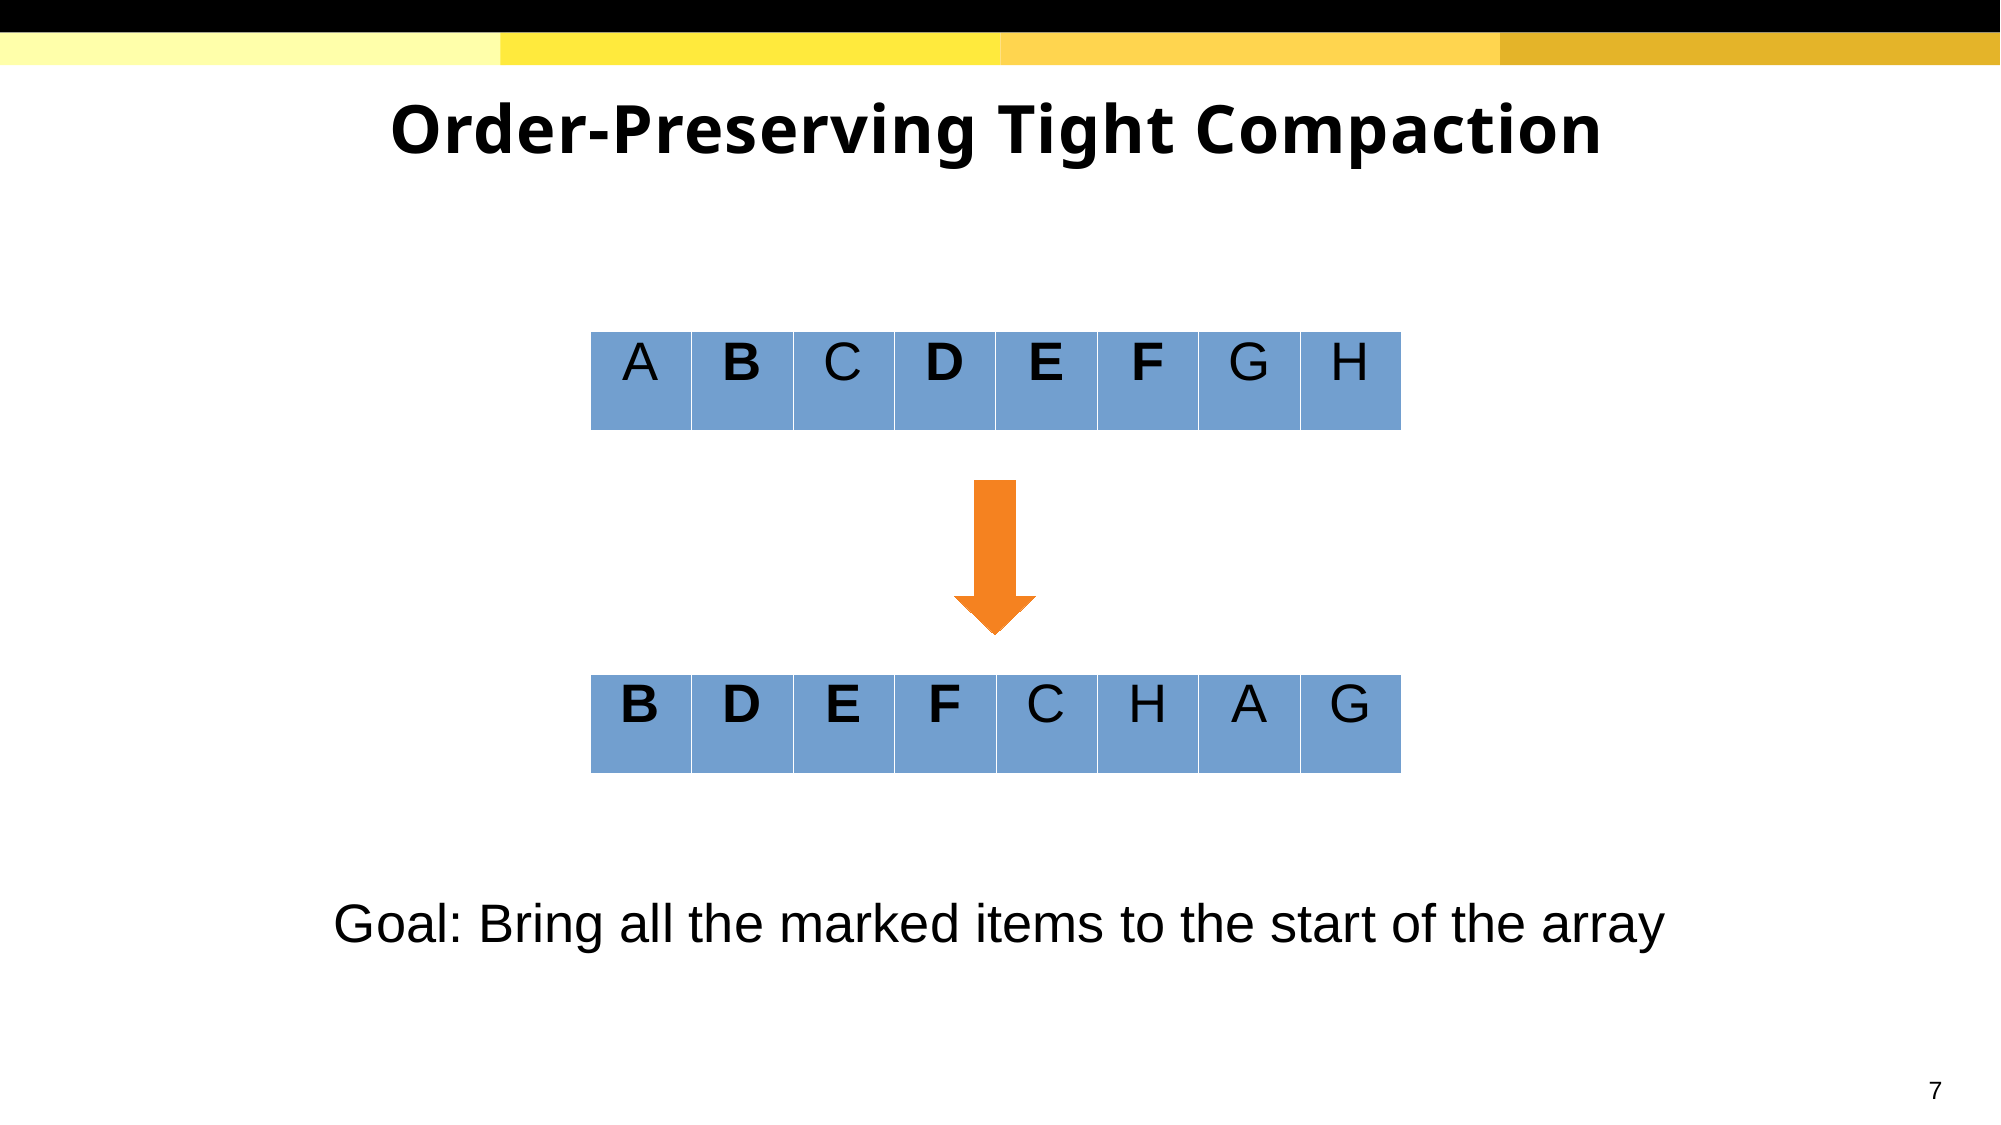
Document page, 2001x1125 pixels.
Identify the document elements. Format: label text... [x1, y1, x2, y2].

table_header E [996, 332, 1097, 430]
table_header C [997, 675, 1097, 773]
table_header G [1199, 332, 1300, 430]
table_header D [895, 332, 995, 430]
table_header F [895, 675, 996, 773]
title Order-Preserving Tight Compaction [48, 59, 1947, 207]
table_header H [1098, 675, 1198, 773]
table_header B [692, 332, 793, 430]
text_box 7 [1913, 1069, 1958, 1113]
table_header A [591, 332, 691, 430]
table_header C [794, 332, 894, 430]
table_header H [1301, 332, 1401, 430]
text_box Goal: Bring all the marked items to the start of the array [318, 885, 1682, 962]
table_header G [1301, 675, 1401, 773]
table_header F [1098, 332, 1198, 430]
text_box [954, 480, 1036, 635]
table_header E [794, 675, 894, 773]
table_header B [591, 675, 691, 773]
table_header D [692, 675, 793, 773]
table_header A [1199, 675, 1300, 773]
